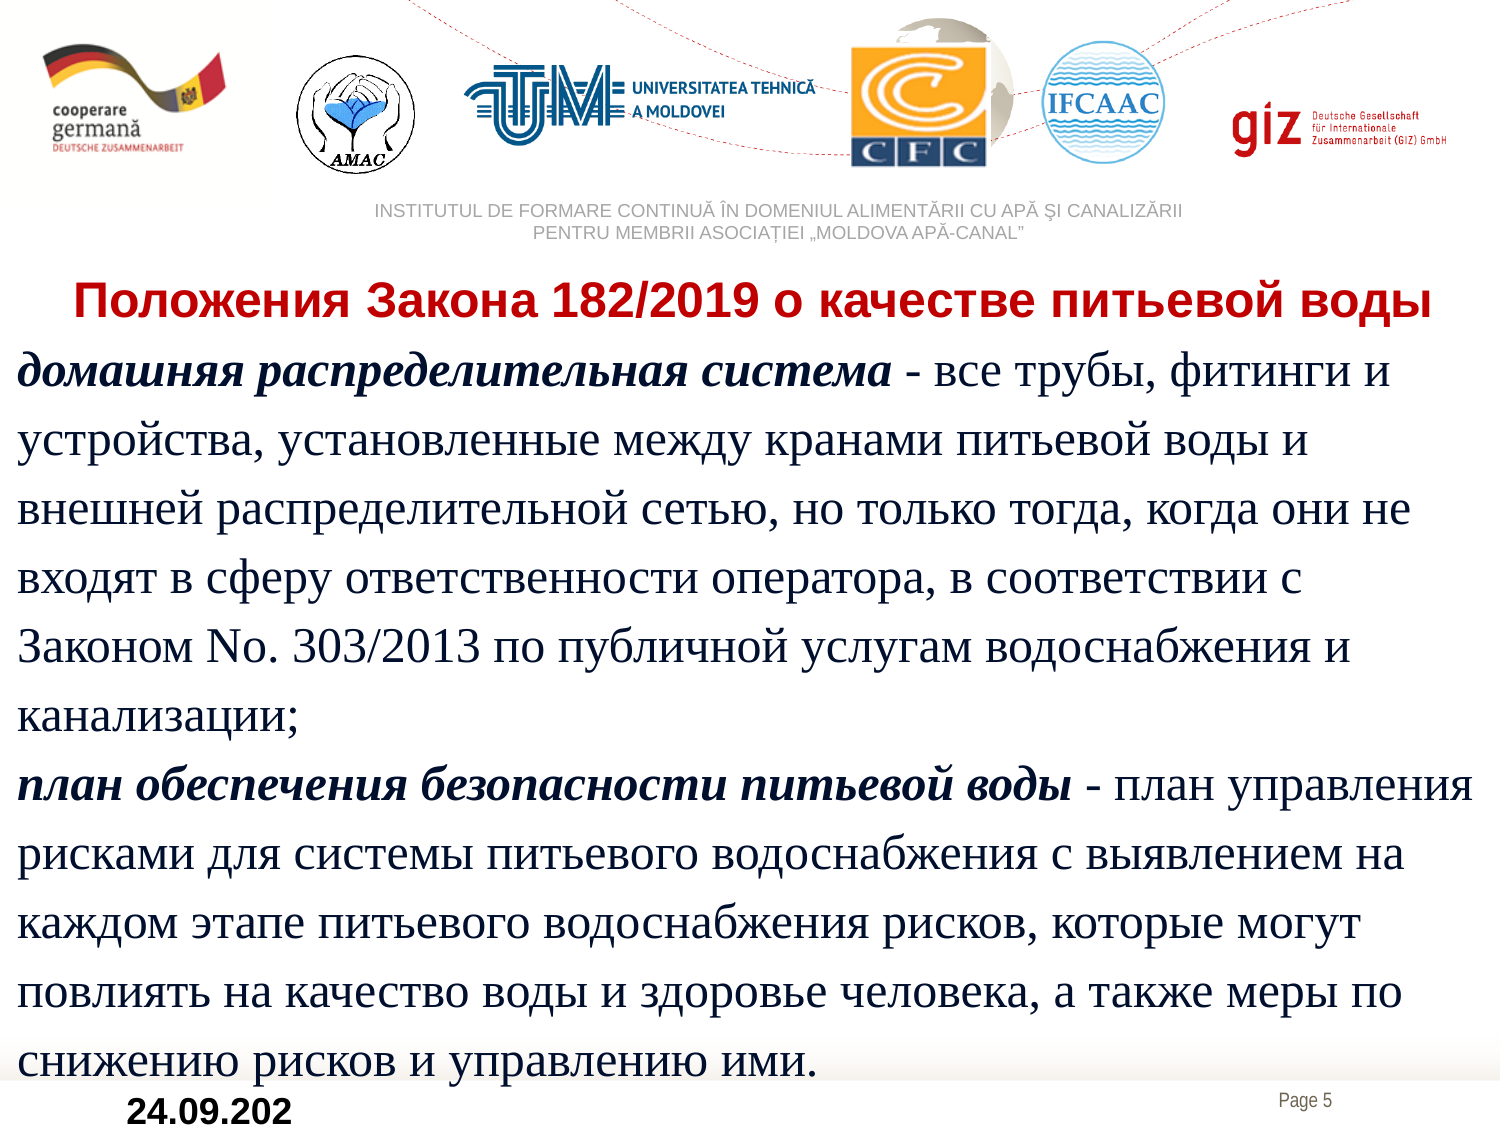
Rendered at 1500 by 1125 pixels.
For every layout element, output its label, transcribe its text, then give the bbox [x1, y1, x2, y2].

text_box INSTITUTUL DE FORMARE CONTINUĂ ÎN DOMENIUL ALIMENTĂRII CU APĂ ŞI CANALIZĂRII PENTRU MEMBRII ASOCIAȚIEI „MOLDOVA APĂ-CANAL” [190, 170, 1366, 251]
picture [0, 0, 1500, 206]
title Положения Закона 182/2019 о качестве питьевой воды домашняя распределительная система - все трубы, фитинги и устройства, установленные между кранами питьевой воды и внешней распределительной сетью, но только тогда, когда они не входят в сферу ответственности оператора, в соответствии с Законом No. 303/2013 по публичной услугам водоснабжения и канализации; план обеспечения безопасности питьевой воды - план управления рисками для системы питьевого водоснабжения с выявлением на каждом этапе питьевого водоснабжения рисков, которые могут повлиять на качество воды и здоровье человека, а также меры по снижению рисков и управлению ими. [2, 251, 1500, 1082]
slide_number 15.07.2021 [111, 1082, 324, 1120]
